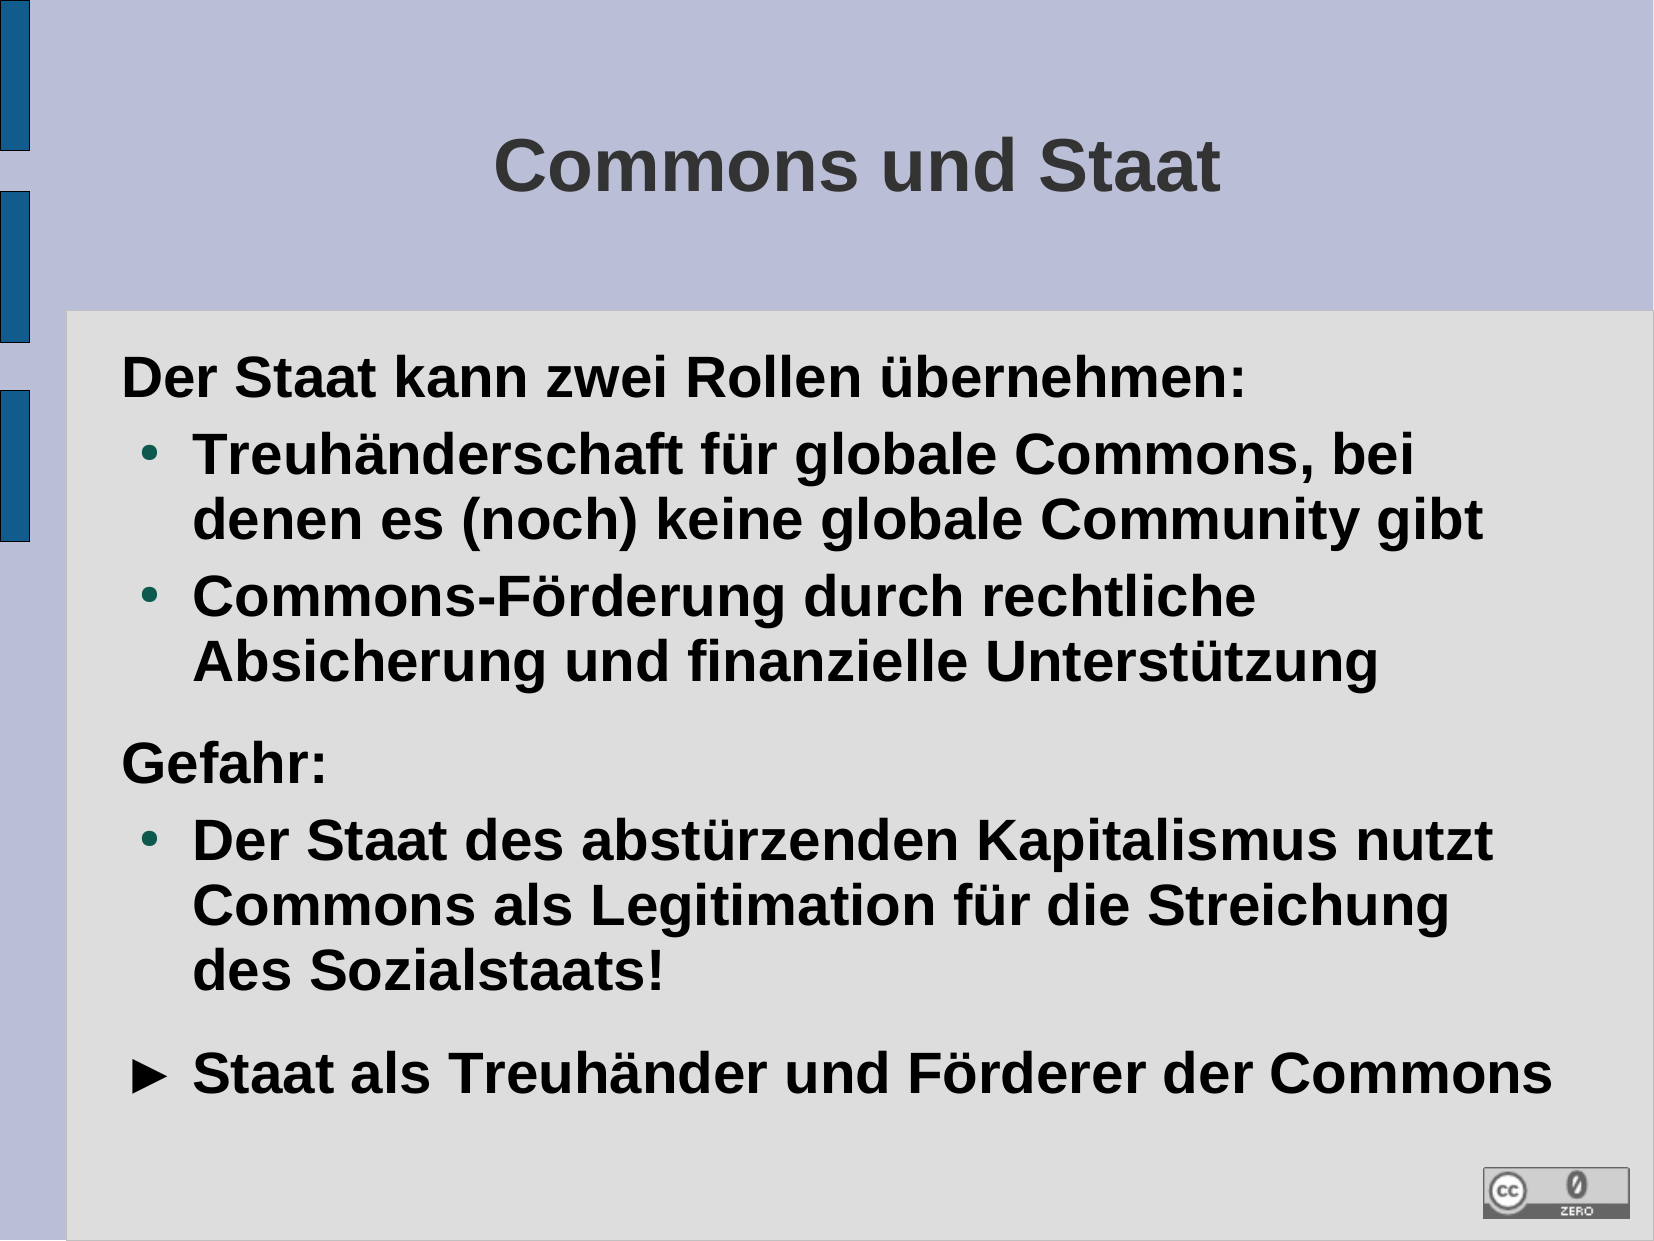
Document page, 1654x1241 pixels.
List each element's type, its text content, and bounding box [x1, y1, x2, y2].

list Der Staat kann zwei Rollen übernehmen: Treuhänderschaft für globale Commons, bei denen es (noch) keine globale Community gibt Commons-Förderung durch rechtliche Absicherung und finanzielle Unterstützung Gefahr: Der Staat des abstürzenden Kapitalismus nutzt Commons als Legitimation für die Streichung des Sozialstaats! ► Staat als Treuhänder und Förderer der Commons [121, 344, 1565, 1137]
title Commons und Staat [121, 61, 1595, 269]
picture [1483, 1167, 1630, 1219]
